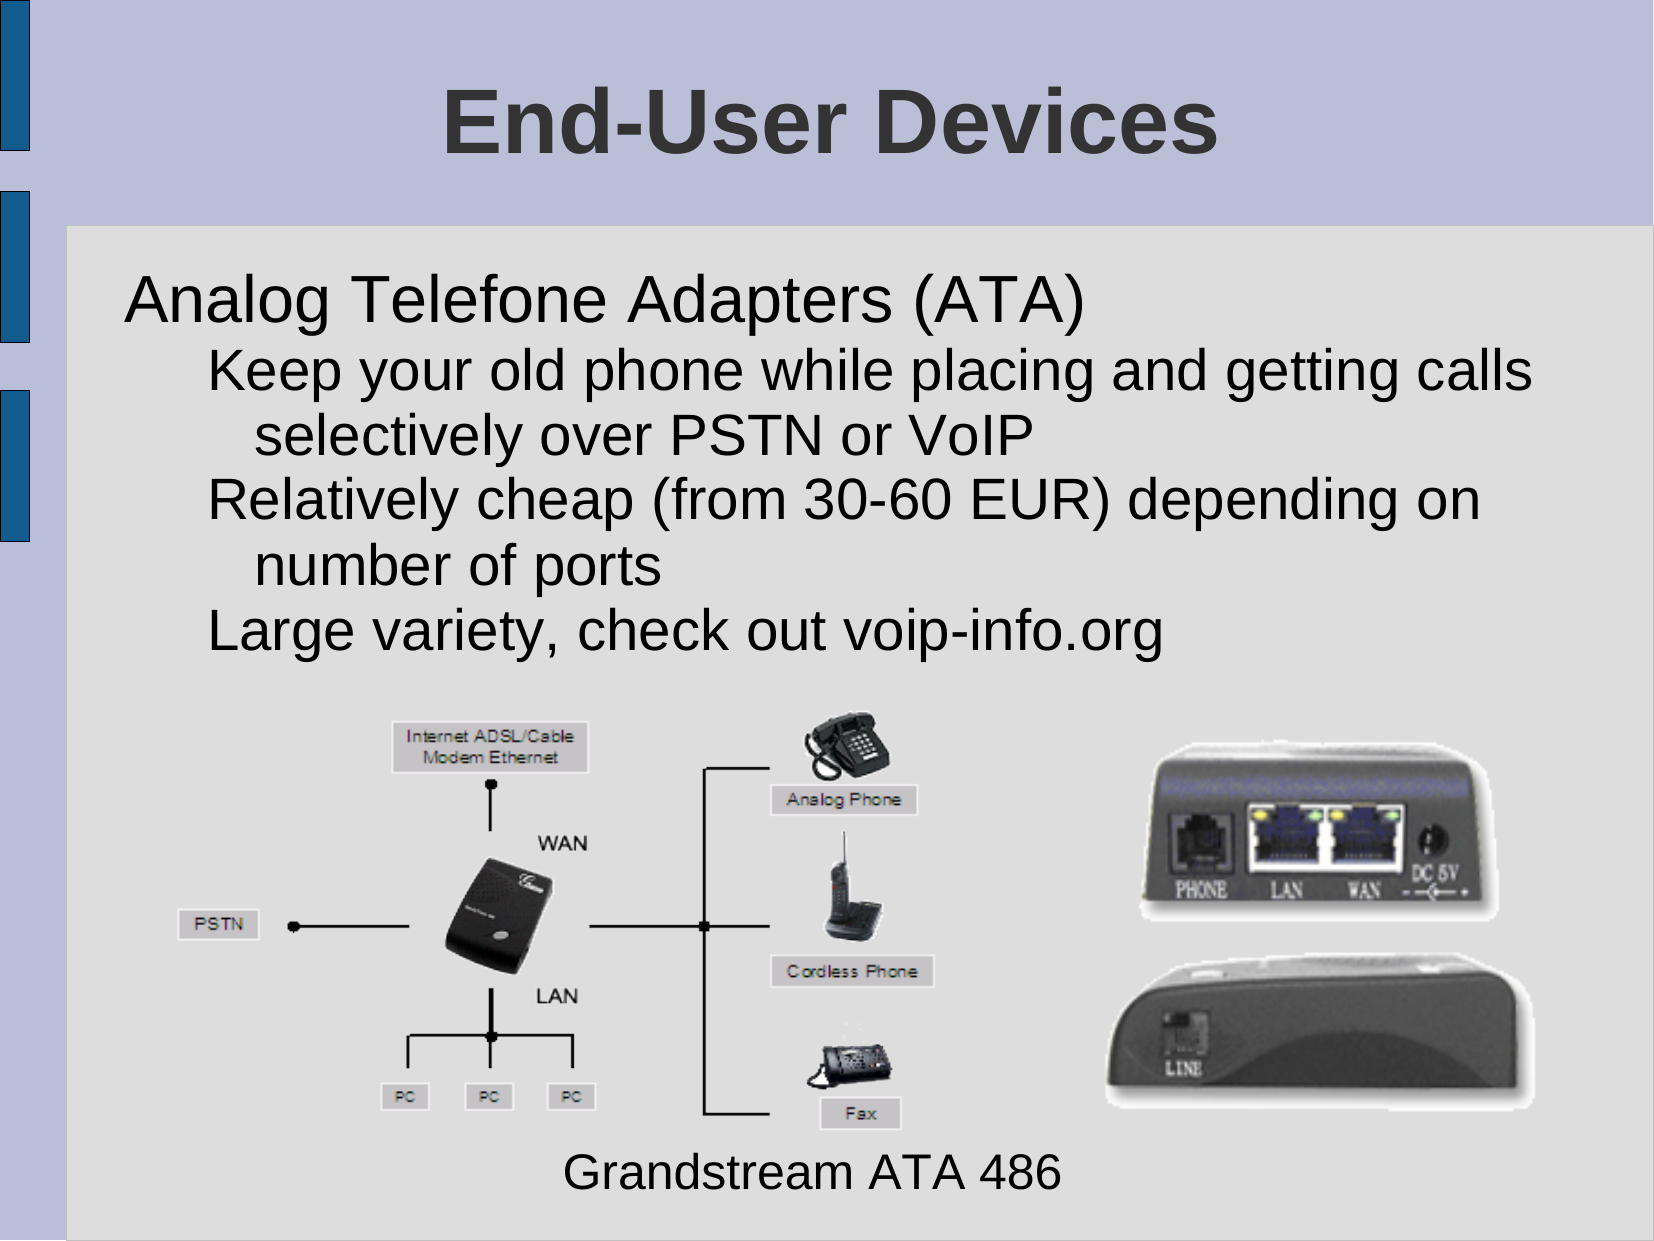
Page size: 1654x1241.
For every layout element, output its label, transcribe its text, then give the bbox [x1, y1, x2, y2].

title End-User Devices [125, 17, 1538, 226]
picture [1087, 712, 1538, 1126]
picture [112, 674, 1001, 1162]
text_box Grandstream ATA 486 [562, 1144, 1053, 1201]
list Analog Telefone Adapters (ATA) Keep your old phone while placing and getting calls selectively over PSTN or VoIP Relatively cheap (from 30-60 EUR) depending on number of ports Large variety, check out voip-info.org [112, 262, 1613, 676]
